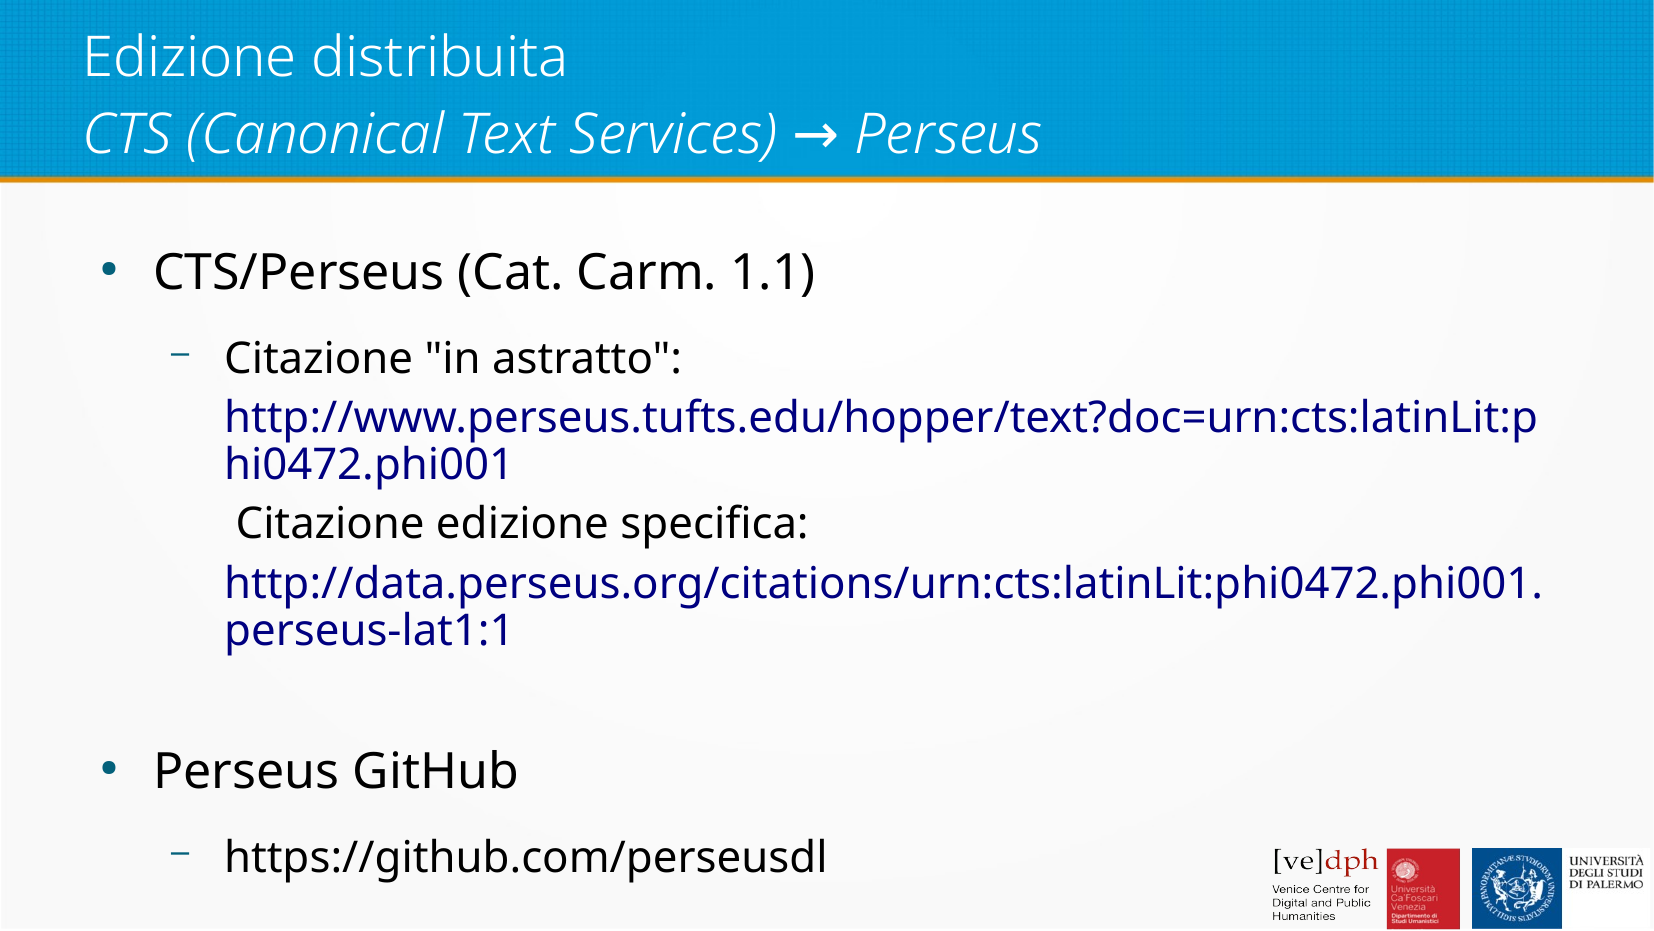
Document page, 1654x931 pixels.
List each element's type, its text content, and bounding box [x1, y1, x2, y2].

list CTS/Perseus (Cat. Carm. 1.1) Citazione "in astratto": http://www.perseus.tufts.edu/hopper/text?doc=urn:cts:latinLit:phi0472.phi001 Citazione edizione specifica: http://data.perseus.org/citations/urn:cts:latinLit:phi0472.phi001.perseus-lat1:1 Perseus GitHub https://github.com/perseusdl [82, 236, 1563, 811]
title Edizione distribuita CTS (Canonical Text Services) → Perseus [82, 14, 1571, 171]
picture [0, 175, 1654, 931]
